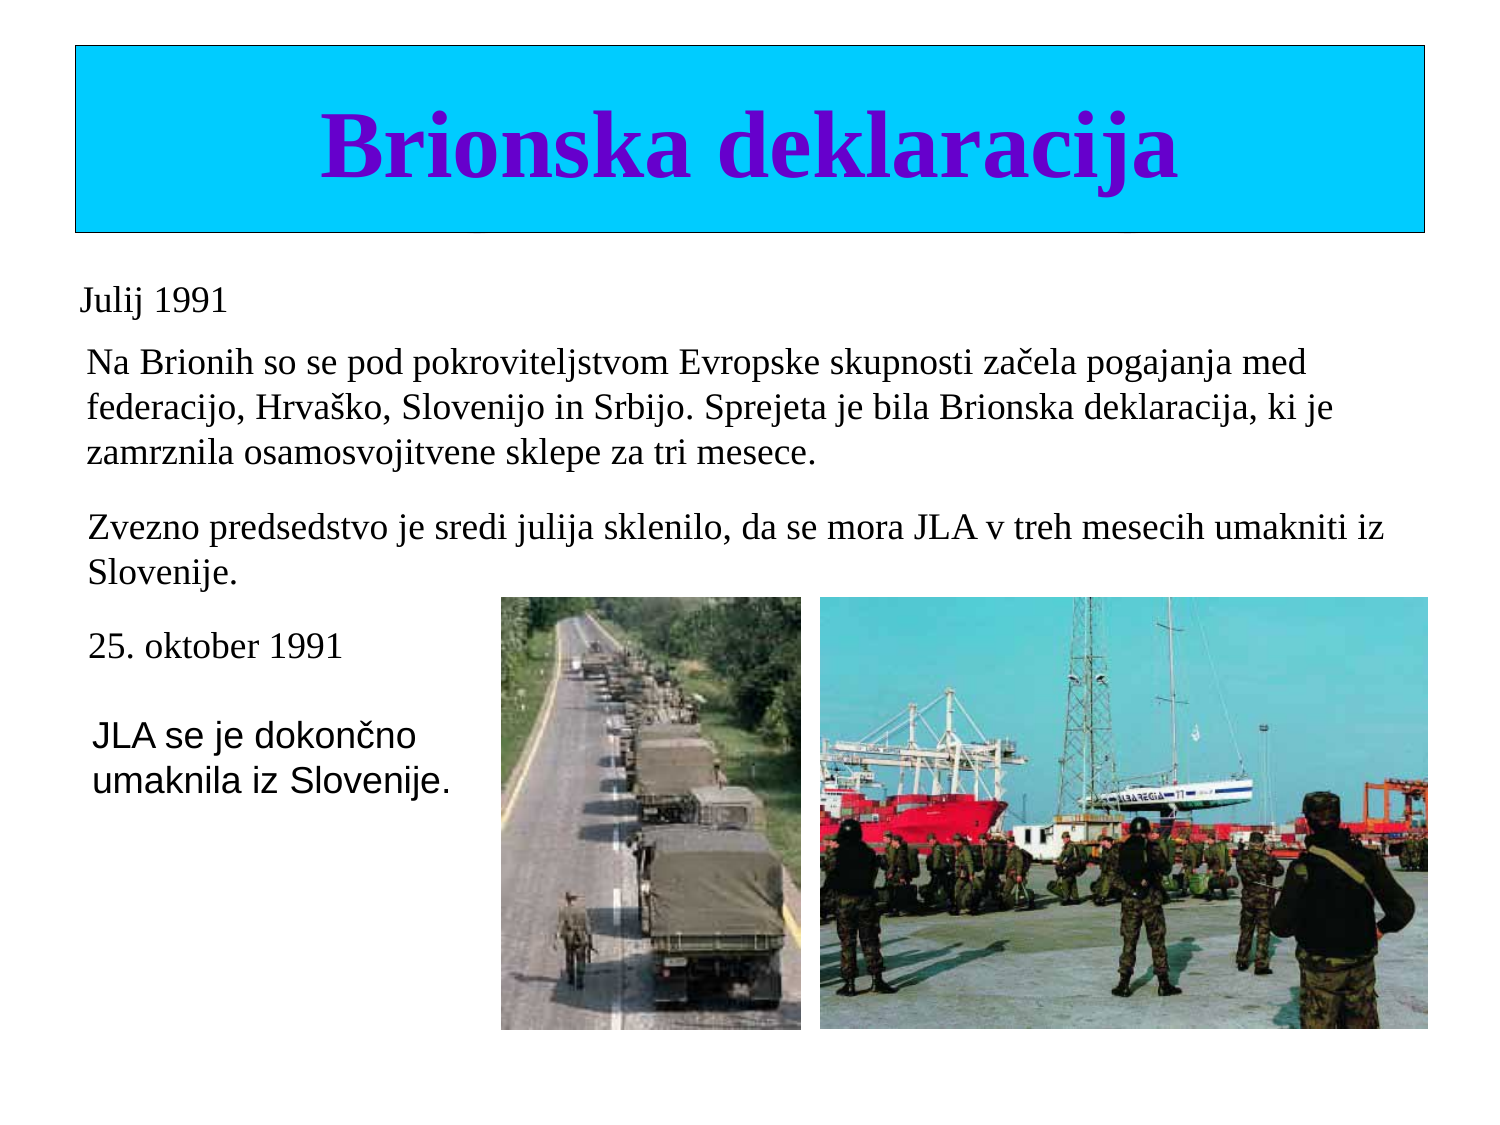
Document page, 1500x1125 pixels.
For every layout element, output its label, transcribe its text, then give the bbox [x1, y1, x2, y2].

title Brionska deklaracija [75, 45, 1425, 233]
text_box 25. oktober 1991 [73, 613, 359, 674]
text_box JLA se je dokončno umaknila iz Slovenije. [77, 704, 467, 809]
picture [501, 597, 801, 1030]
text_box Na Brionih so se pod pokroviteljstvom Evropske skupnosti začela pogajanja med federacijo, Hrvaško, Slovenijo in Srbijo. Sprejeta je bila Brionska deklaracija, ki je zamrznila osamosvojitvene sklepe za tri mesece. [71, 329, 1360, 480]
text_box Zvezno predsedstvo je sredi julija sklenilo, da se mora JLA v treh mesecih umakniti iz Slovenije. [72, 495, 1411, 600]
text_box Julij 1991 [64, 267, 244, 328]
picture [820, 597, 1428, 1029]
